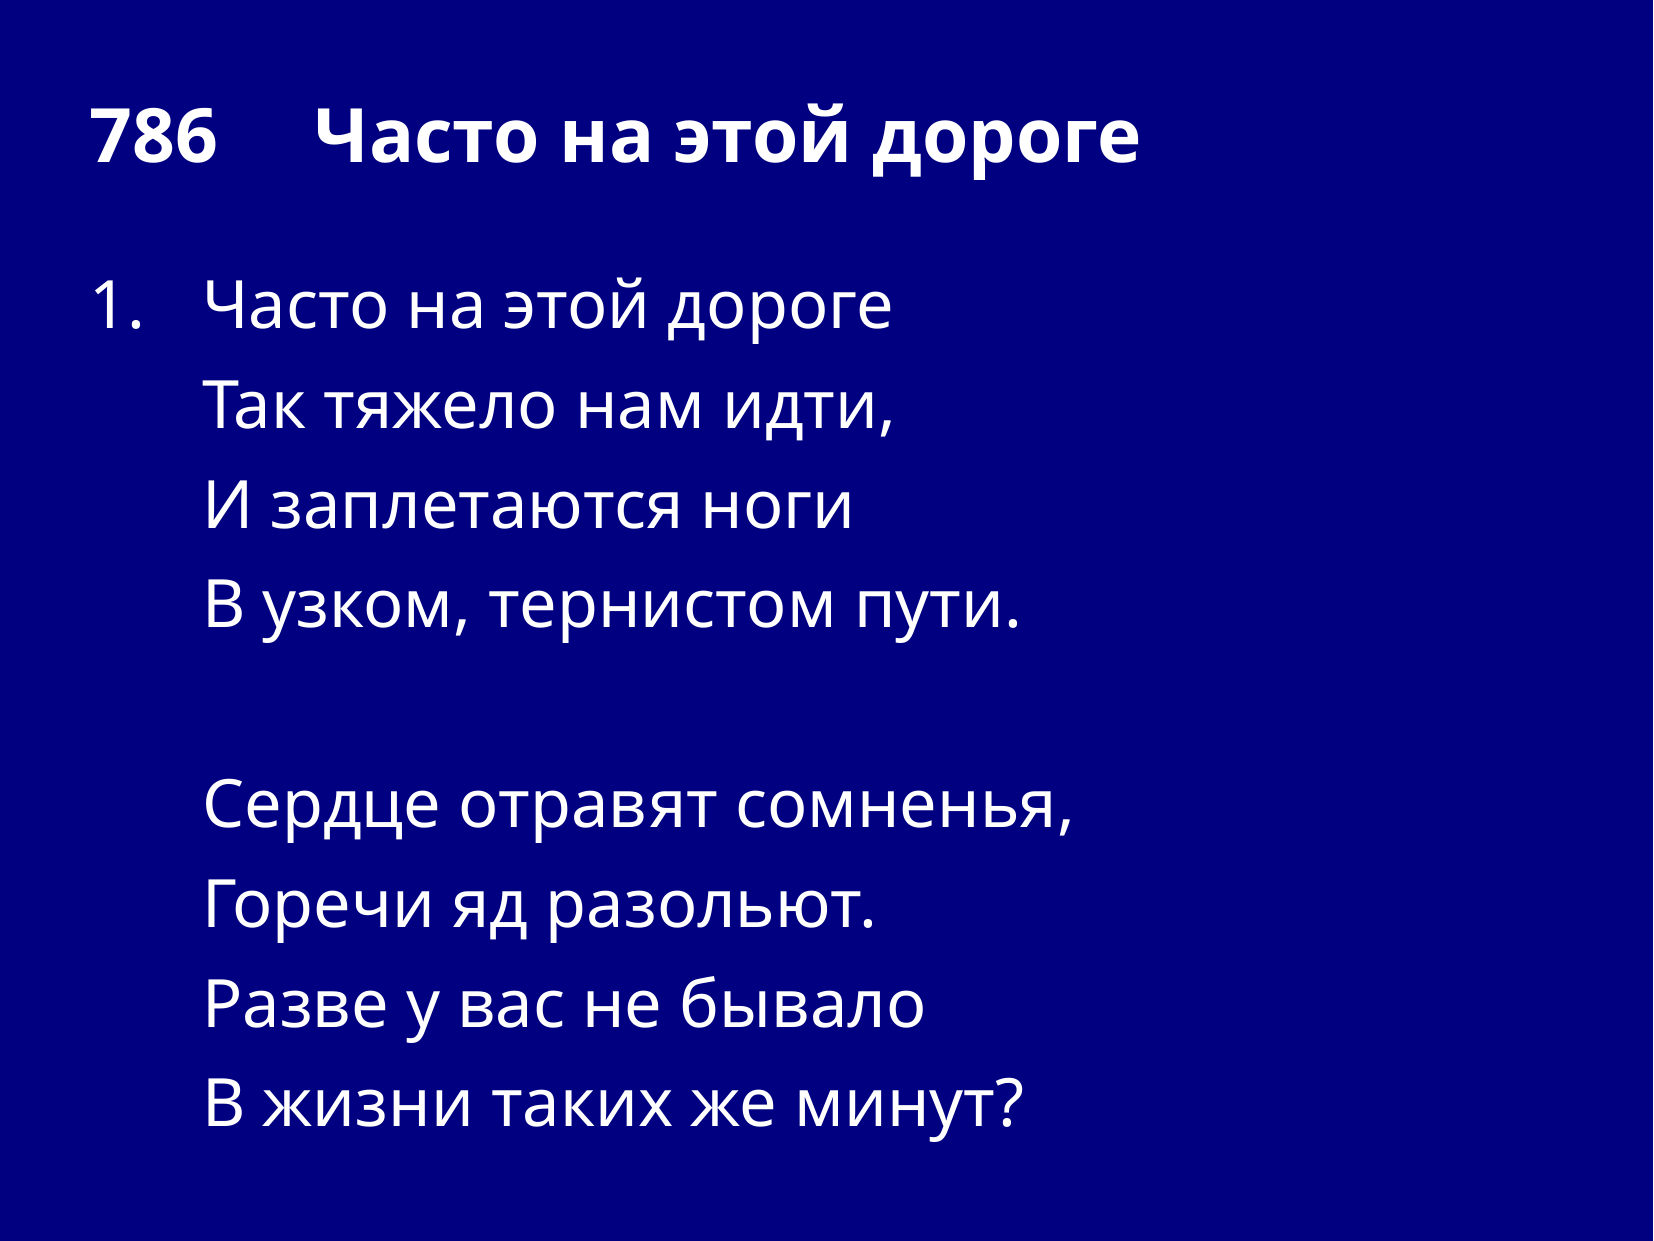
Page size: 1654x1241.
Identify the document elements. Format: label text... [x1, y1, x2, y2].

text_box 786 Часто на этой дороге [75, 75, 1576, 188]
text_box 1. Часто на этой дороге Так тяжело нам идти, И заплетаются ноги В узком, тернистом пути. Сердце отравят сомненья, Горечи яд разольют. Разве у вас не бывало В жизни таких же минут? [75, 188, 1576, 1163]
